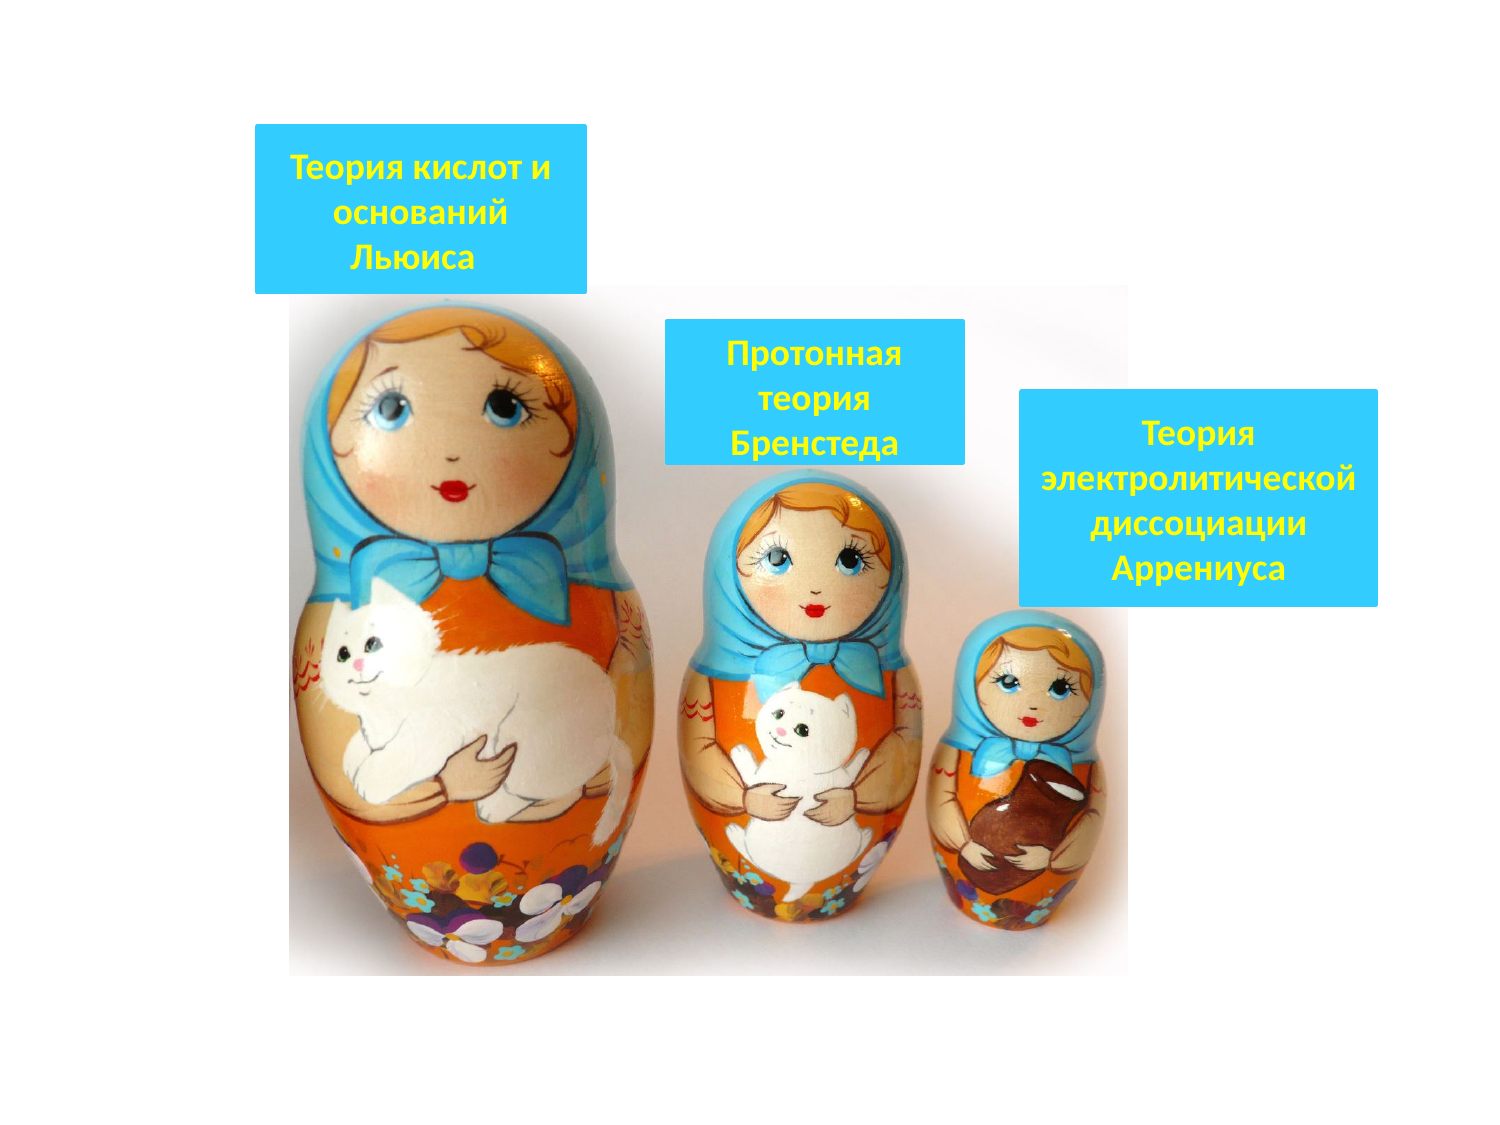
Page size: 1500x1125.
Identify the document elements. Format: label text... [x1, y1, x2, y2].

text_box Протонная теория Бренстеда [667, 321, 963, 463]
picture [289, 285, 1128, 976]
text_box Теория электролитической диссоциации Аррениуса [1022, 392, 1376, 604]
text_box Теория кислот и оснований Льюиса [257, 127, 585, 292]
